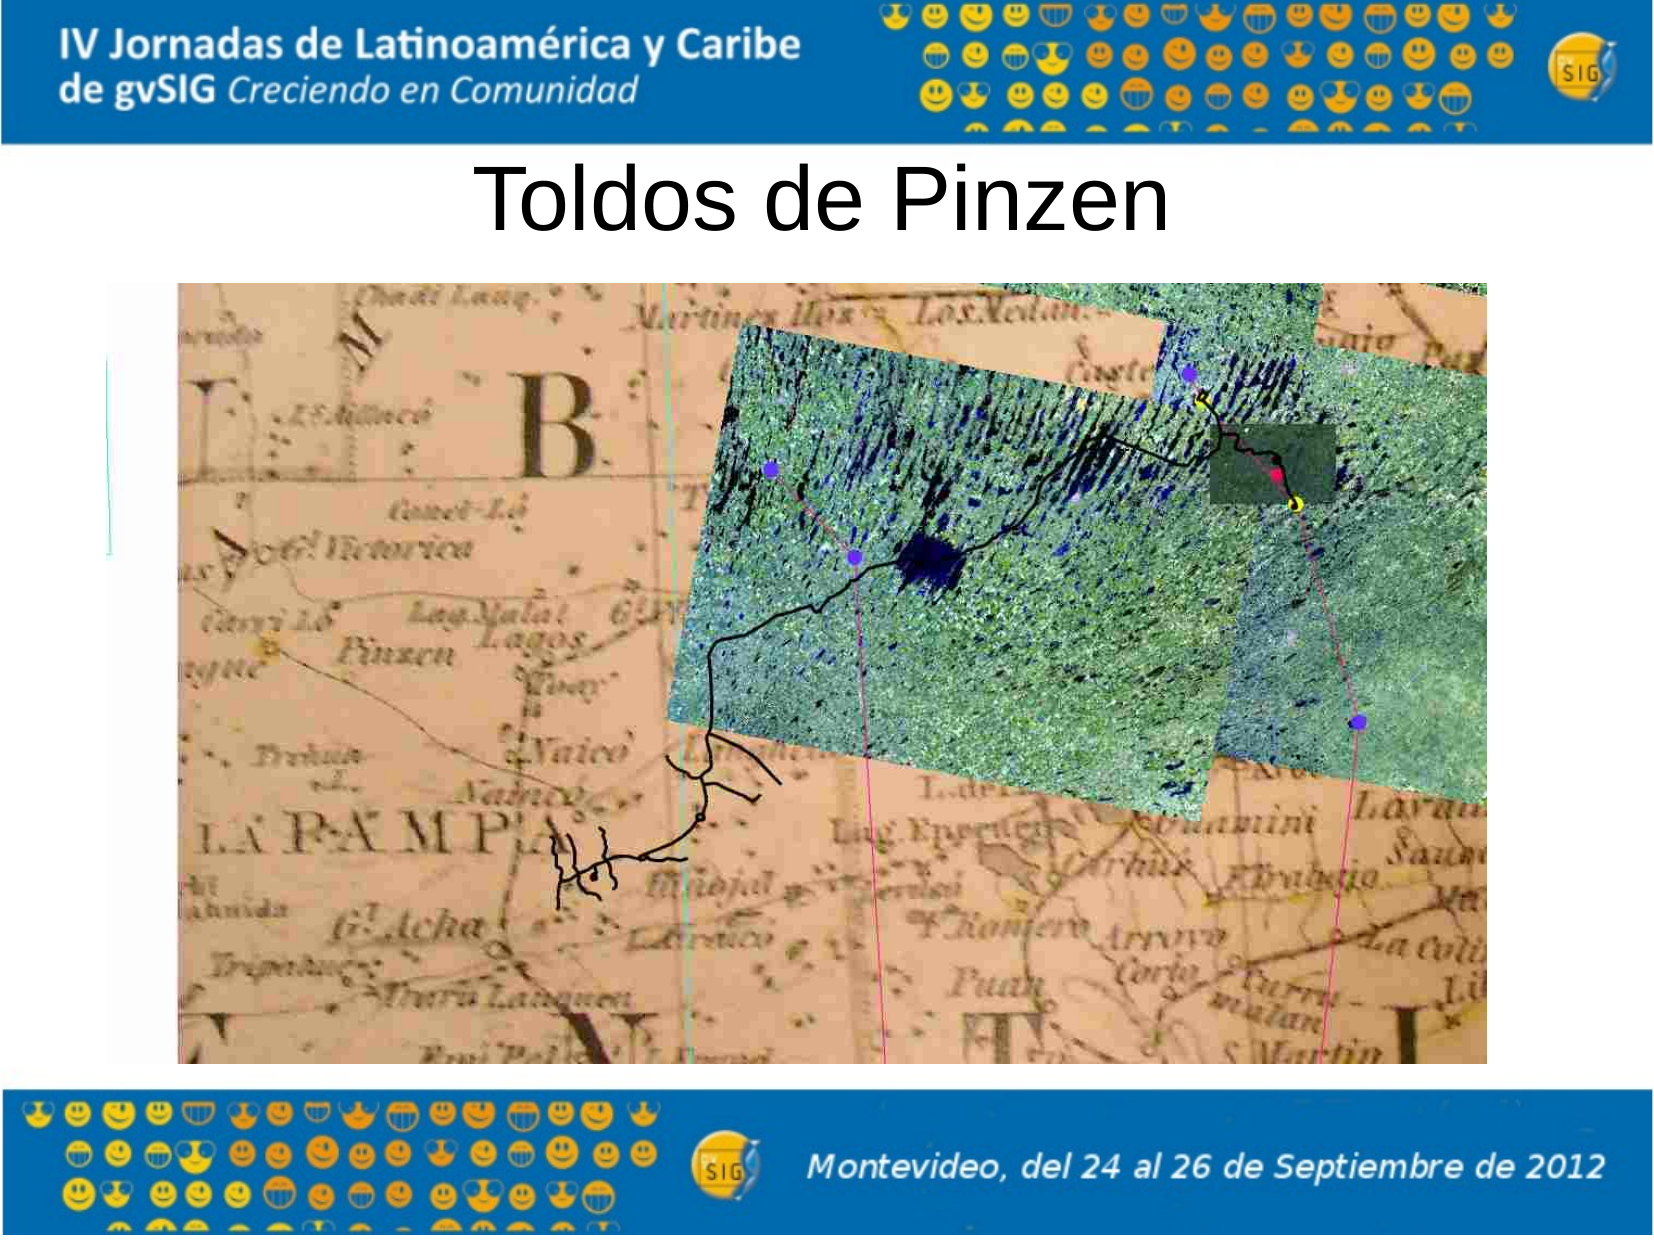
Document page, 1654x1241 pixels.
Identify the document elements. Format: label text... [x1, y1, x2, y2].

title Toldos de Pinzen [78, 94, 1567, 302]
picture [0, 0, 1653, 1235]
